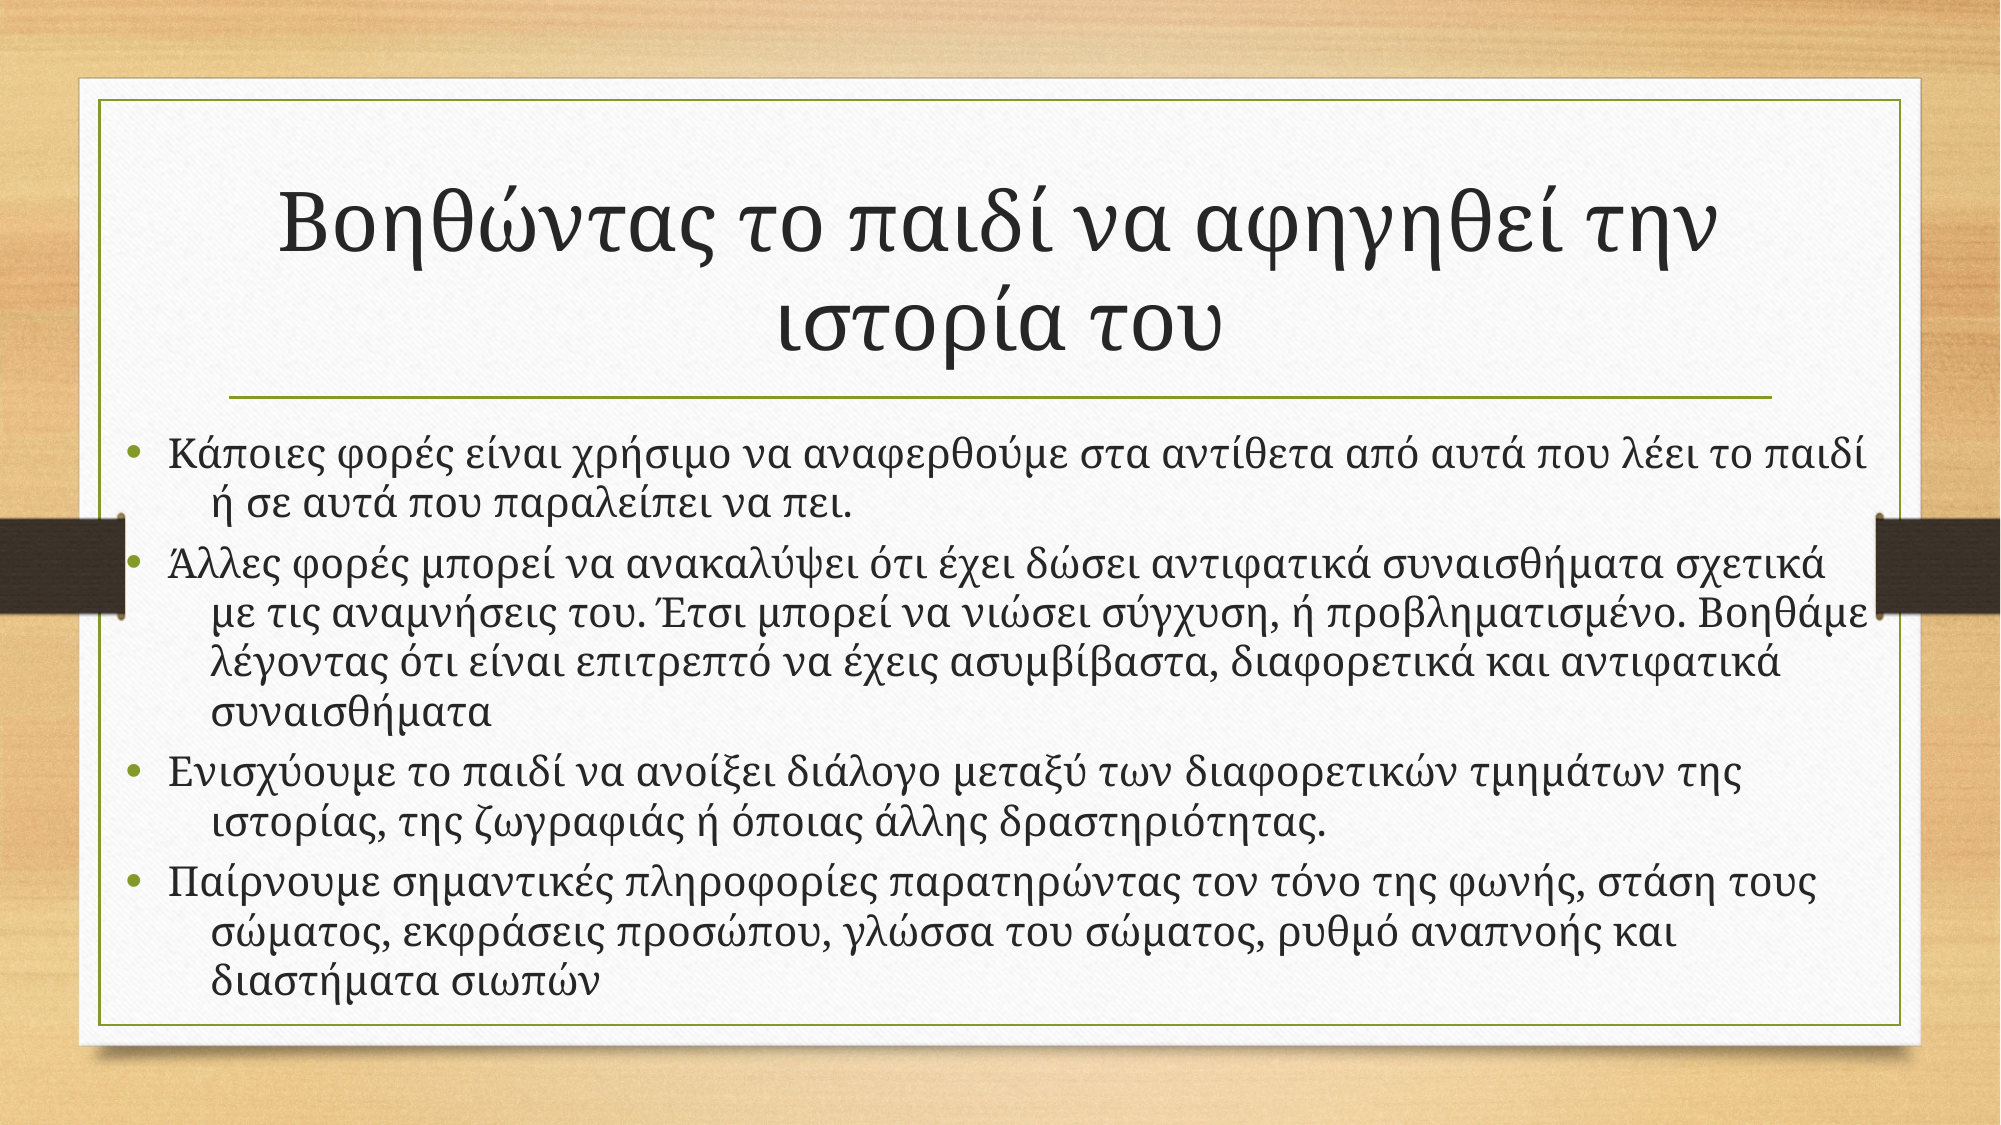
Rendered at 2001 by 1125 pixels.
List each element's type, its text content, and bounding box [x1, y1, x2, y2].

list Κάποιες φορές είναι χρήσιμο να αναφερθούμε στα αντίθετα από αυτά που λέει το παιδί ή σε αυτά που παραλείπει να πει. Άλλες φορές μπορεί να ανακαλύψει ότι έχει δώσει αντιφατικά συναισθήματα σχετικά με τις αναμνήσεις του. Έτσι μπορεί να νιώσει σύγχυση, ή προβληματισμένο. Βοηθάμε λέγοντας ότι είναι επιτρεπτό να έχεις ασυμβίβαστα, διαφορετικά και αντιφατικά συναισθήματα Ενισχύουμε το παιδί να ανοίξει διάλογο μεταξύ των διαφορετικών τμημάτων της ιστορίας, της ζωγραφιάς ή όποιας άλλης δραστηριότητας. Παίρνουμε σημαντικές πληροφορίες παρατηρώντας τον τόνο της φωνής, στάση τους σώματος, εκφράσεις προσώπου, γλώσσα του σώματος, ρυθμό αναπνοής και διαστήματα σιωπών [110, 419, 1888, 1013]
title Βοηθώντας το παιδί να αφηγηθεί την ιστορία του [212, 161, 1788, 376]
